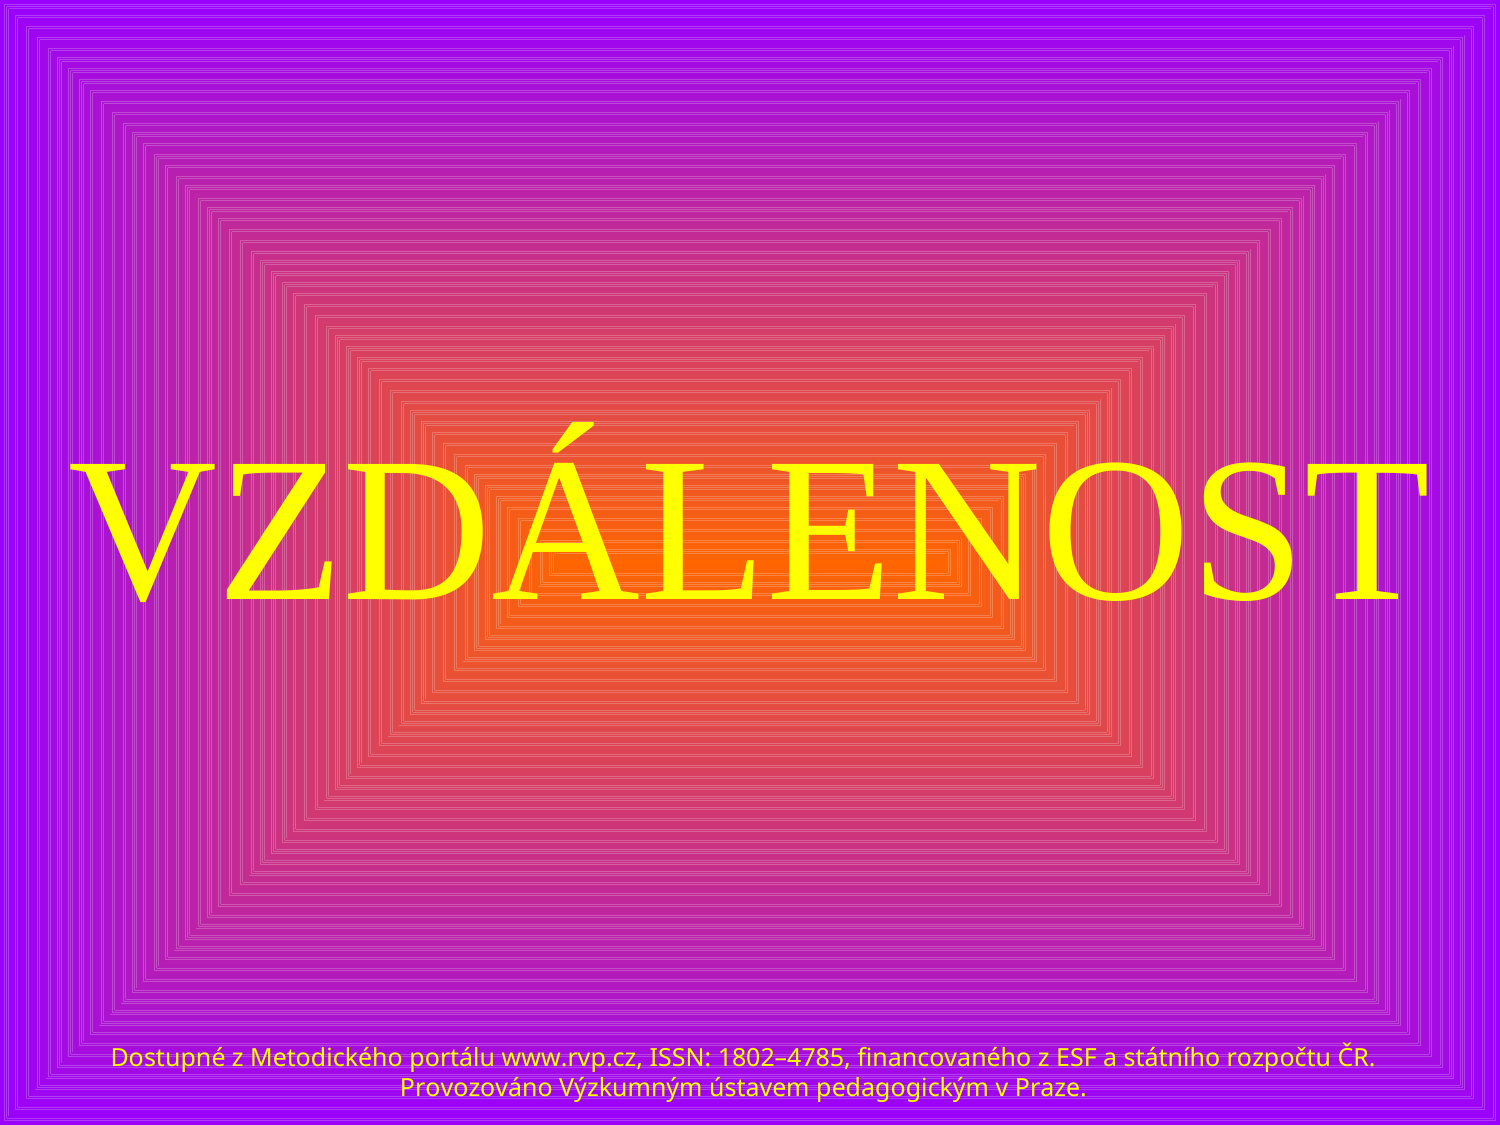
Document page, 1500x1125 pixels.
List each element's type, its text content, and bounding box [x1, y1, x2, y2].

text_box Dostupné z Metodického portálu www.rvp.cz, ISSN: 1802–4785, financovaného z ESF a státního rozpočtu ČR. Provozováno Výzkumným ústavem pedagogickým v Praze. [35, 1041, 1454, 1102]
text_box VZDÁLENOST [0, 385, 1500, 649]
